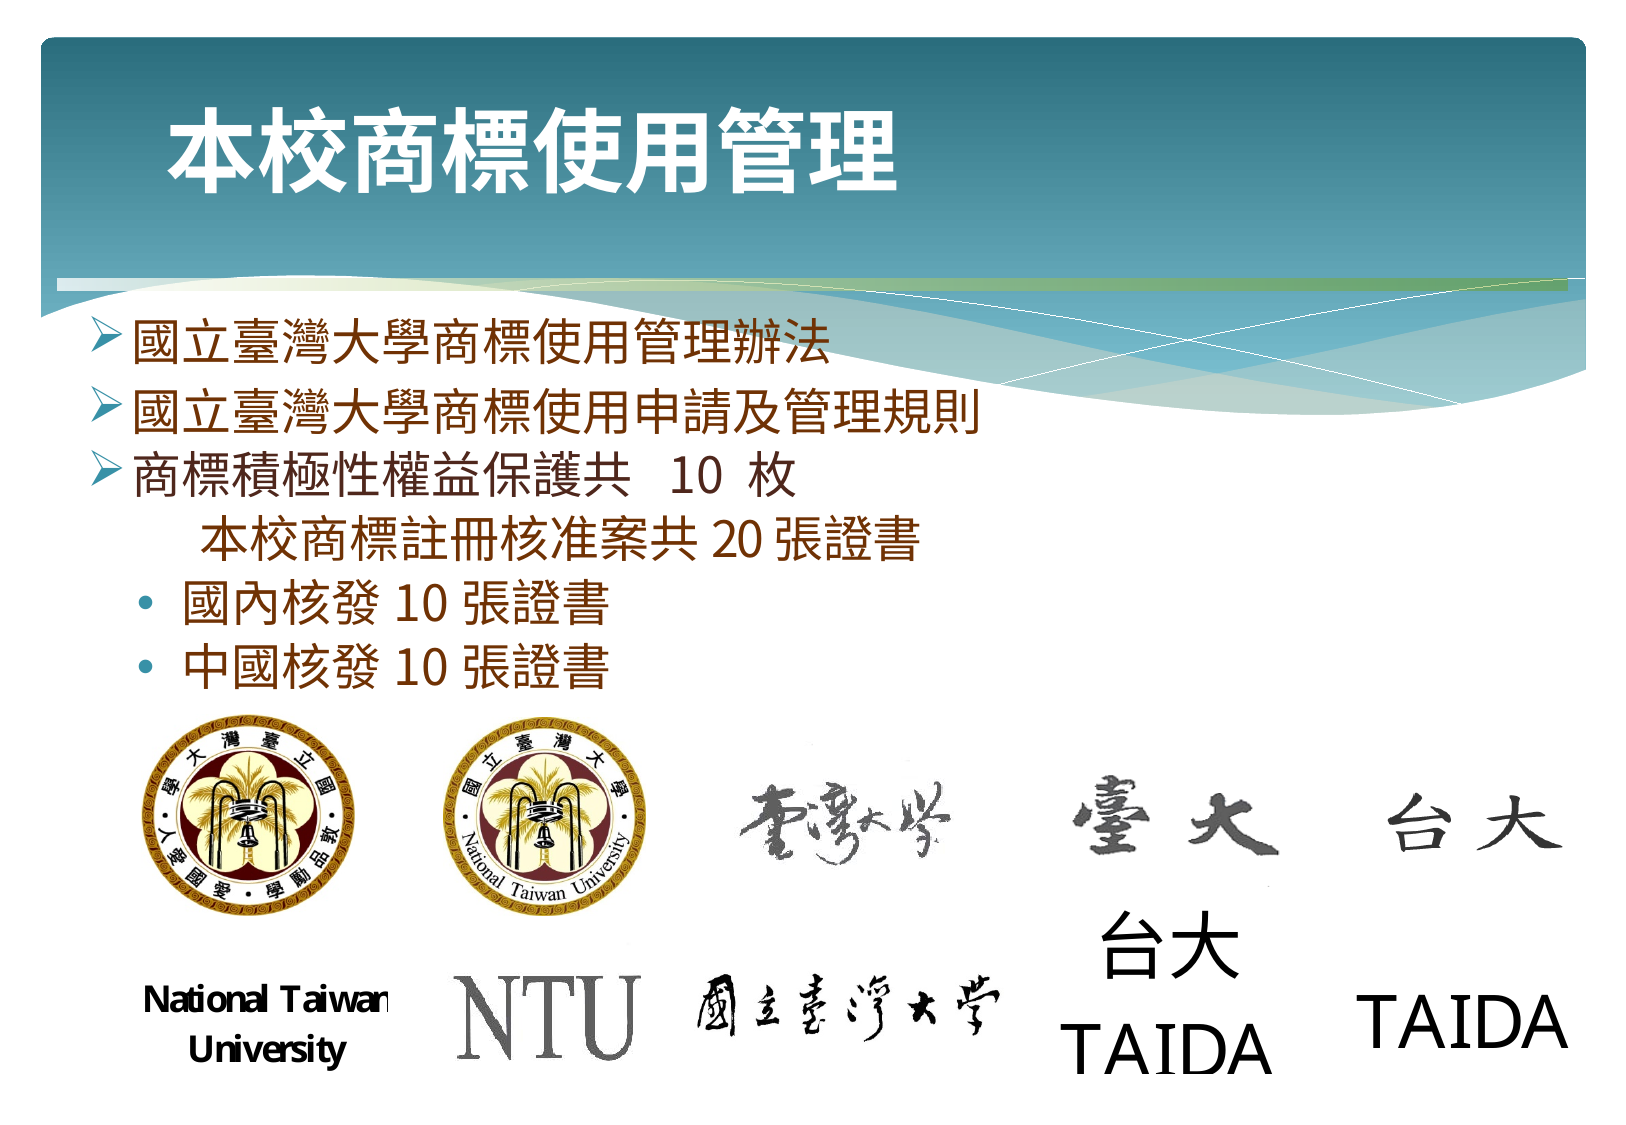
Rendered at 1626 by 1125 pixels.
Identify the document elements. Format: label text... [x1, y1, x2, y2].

list 國立臺灣大學商標使用管理辦法 國立臺灣大學商標使用申請及管理規則 商標積極性權益保護共 10 枚 本校商標註冊核准案共20張證書 國內核發10張證書 中國核發10張證書 [72, 302, 1523, 695]
picture [141, 714, 355, 916]
title 本校商標使用管理 [72, 54, 994, 243]
picture [734, 735, 954, 870]
picture [1069, 718, 1281, 888]
picture [665, 954, 1022, 1056]
picture [1344, 916, 1577, 1072]
picture [439, 717, 650, 1074]
picture [1368, 740, 1577, 893]
picture [1054, 896, 1281, 1074]
picture [141, 948, 388, 1086]
